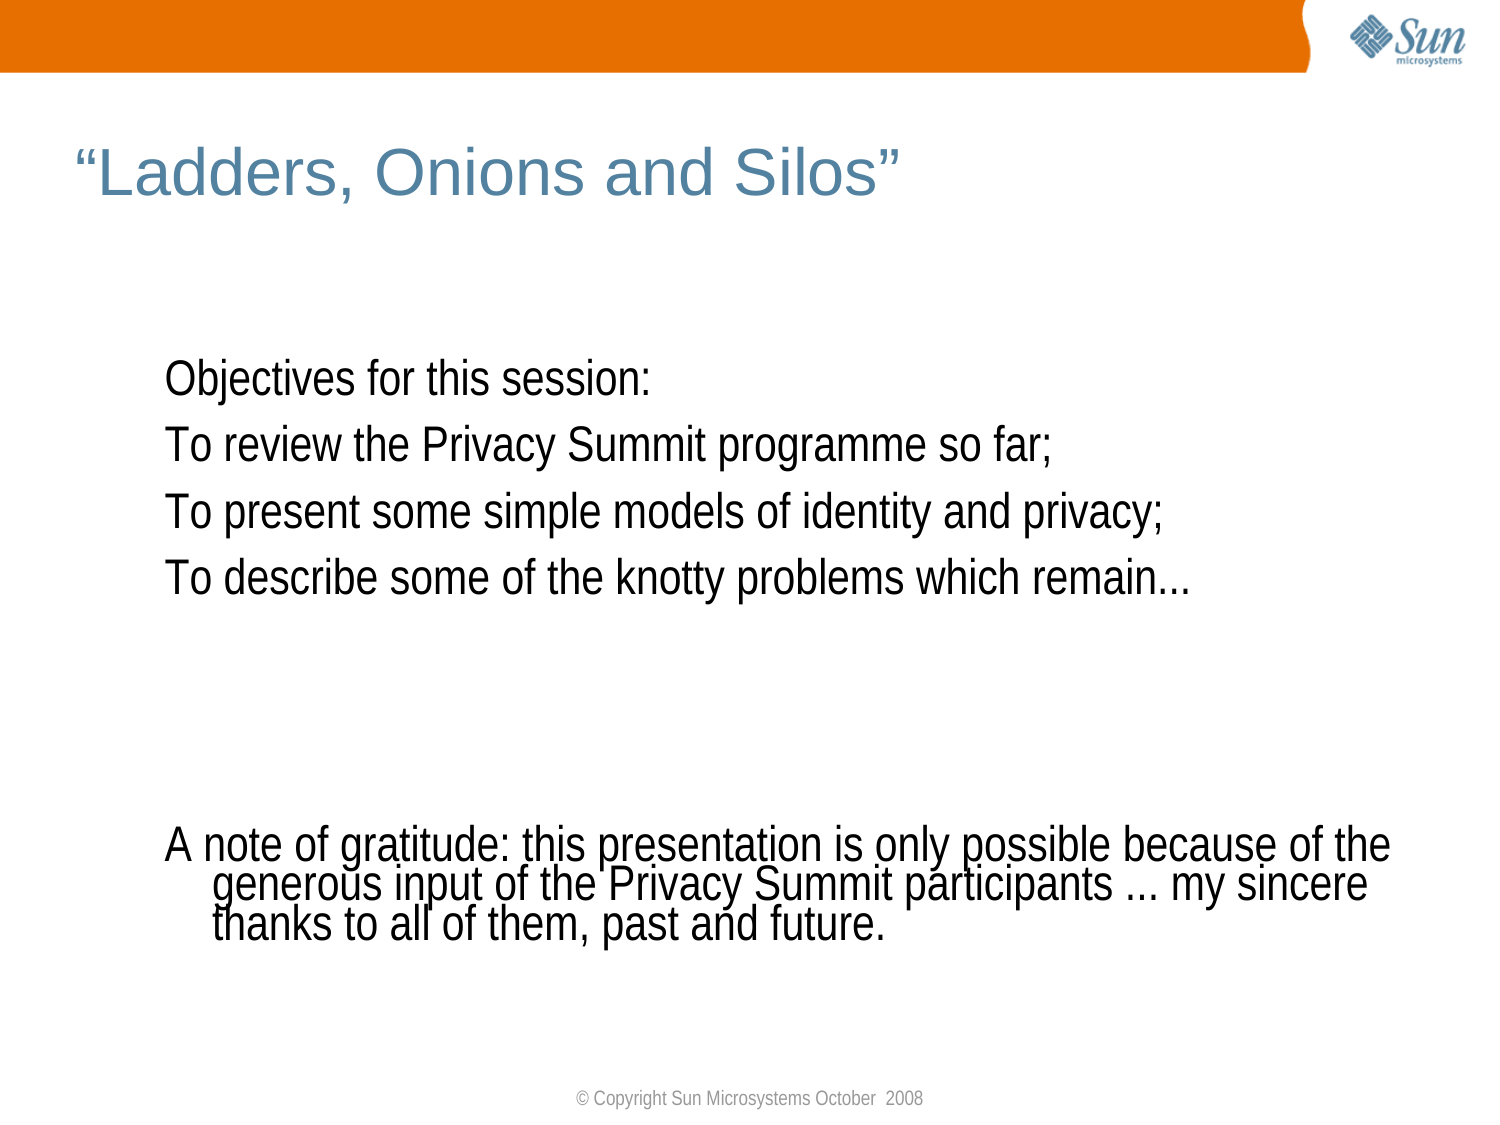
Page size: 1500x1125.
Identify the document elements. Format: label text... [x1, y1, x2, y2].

list Objectives for this session: To review the Privacy Summit programme so far; To present some simple models of identity and privacy; To describe some of the knotty problems which remain... A note of gratitude: this presentation is only possible because of the generous input of the Privacy Summit participants ... my sincere thanks to all of them, past and future. [145, 363, 1482, 969]
picture [0, 0, 1500, 75]
title “Ladders, Onions and Silos” [75, 122, 1437, 228]
